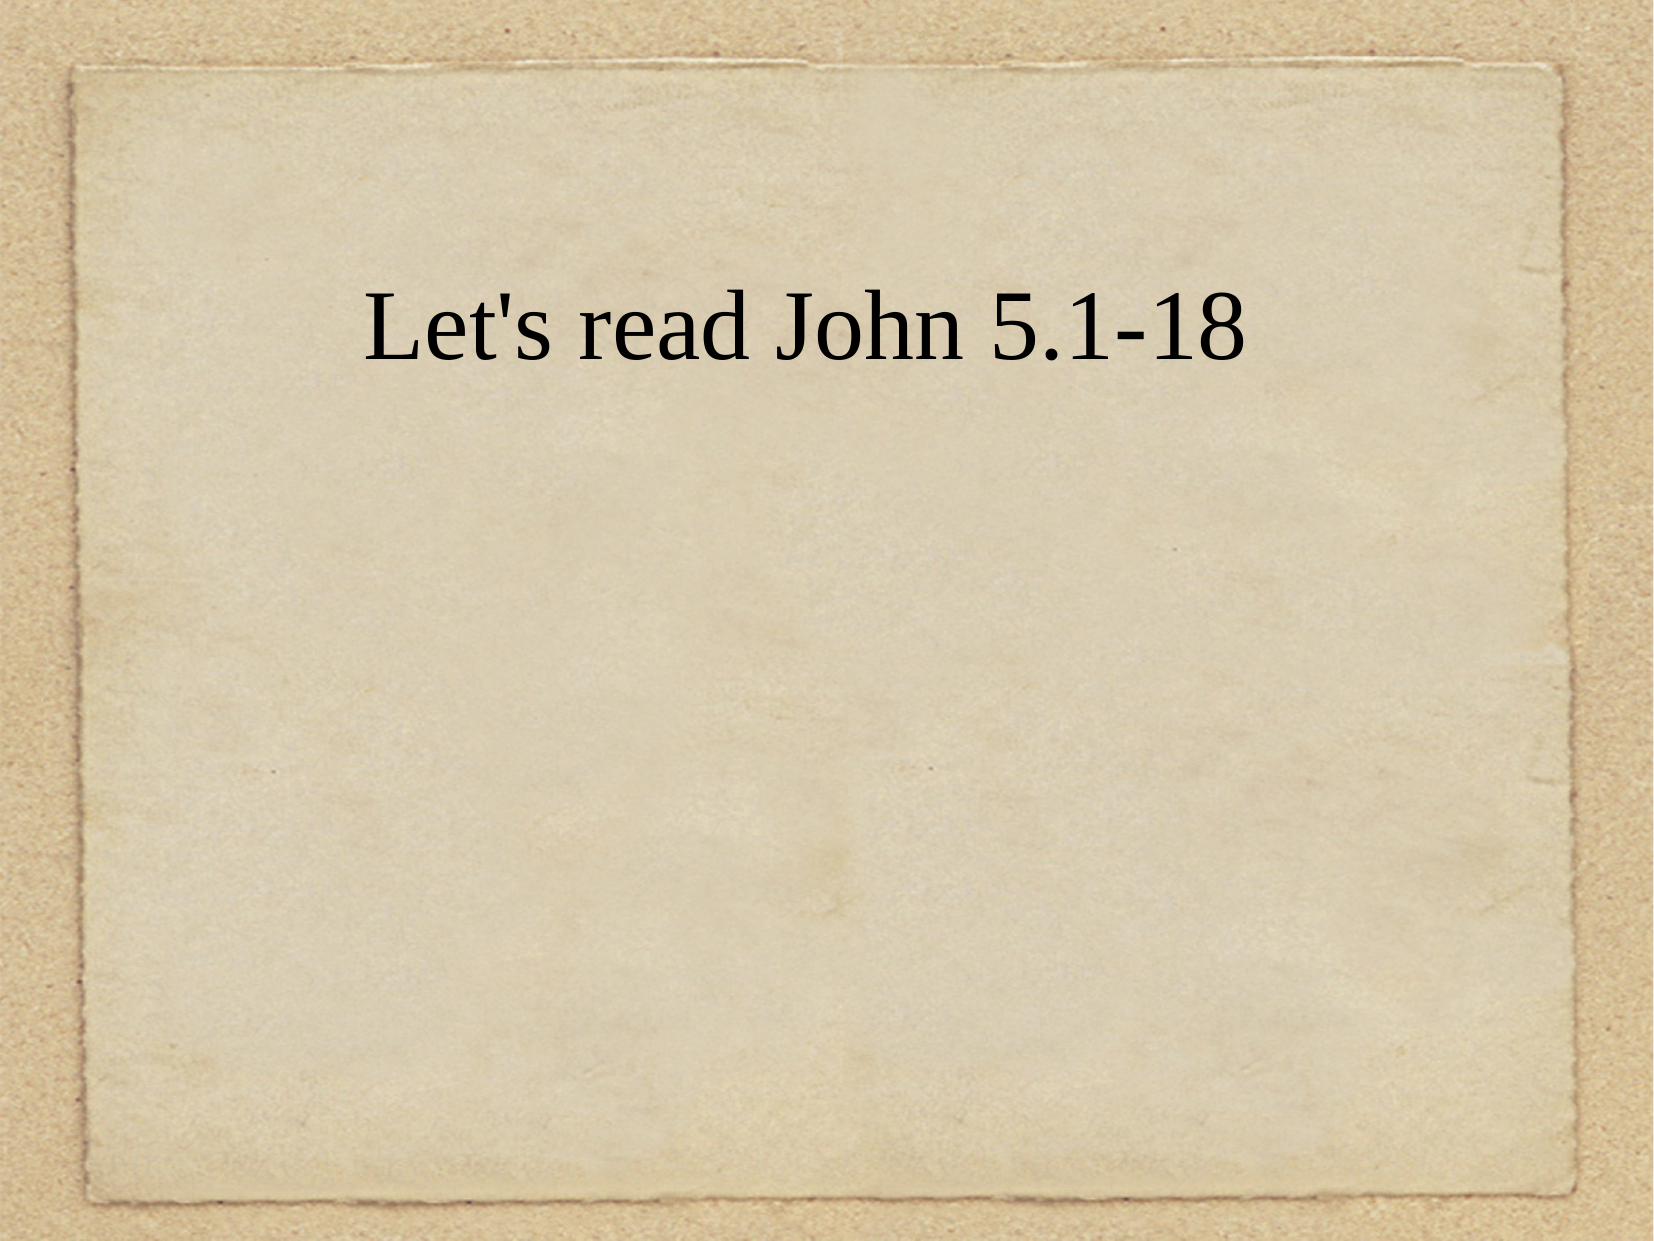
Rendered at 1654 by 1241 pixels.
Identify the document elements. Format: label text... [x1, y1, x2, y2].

picture [0, 0, 1654, 1241]
text_box Let's read John 5.1-18 [150, 263, 1463, 871]
